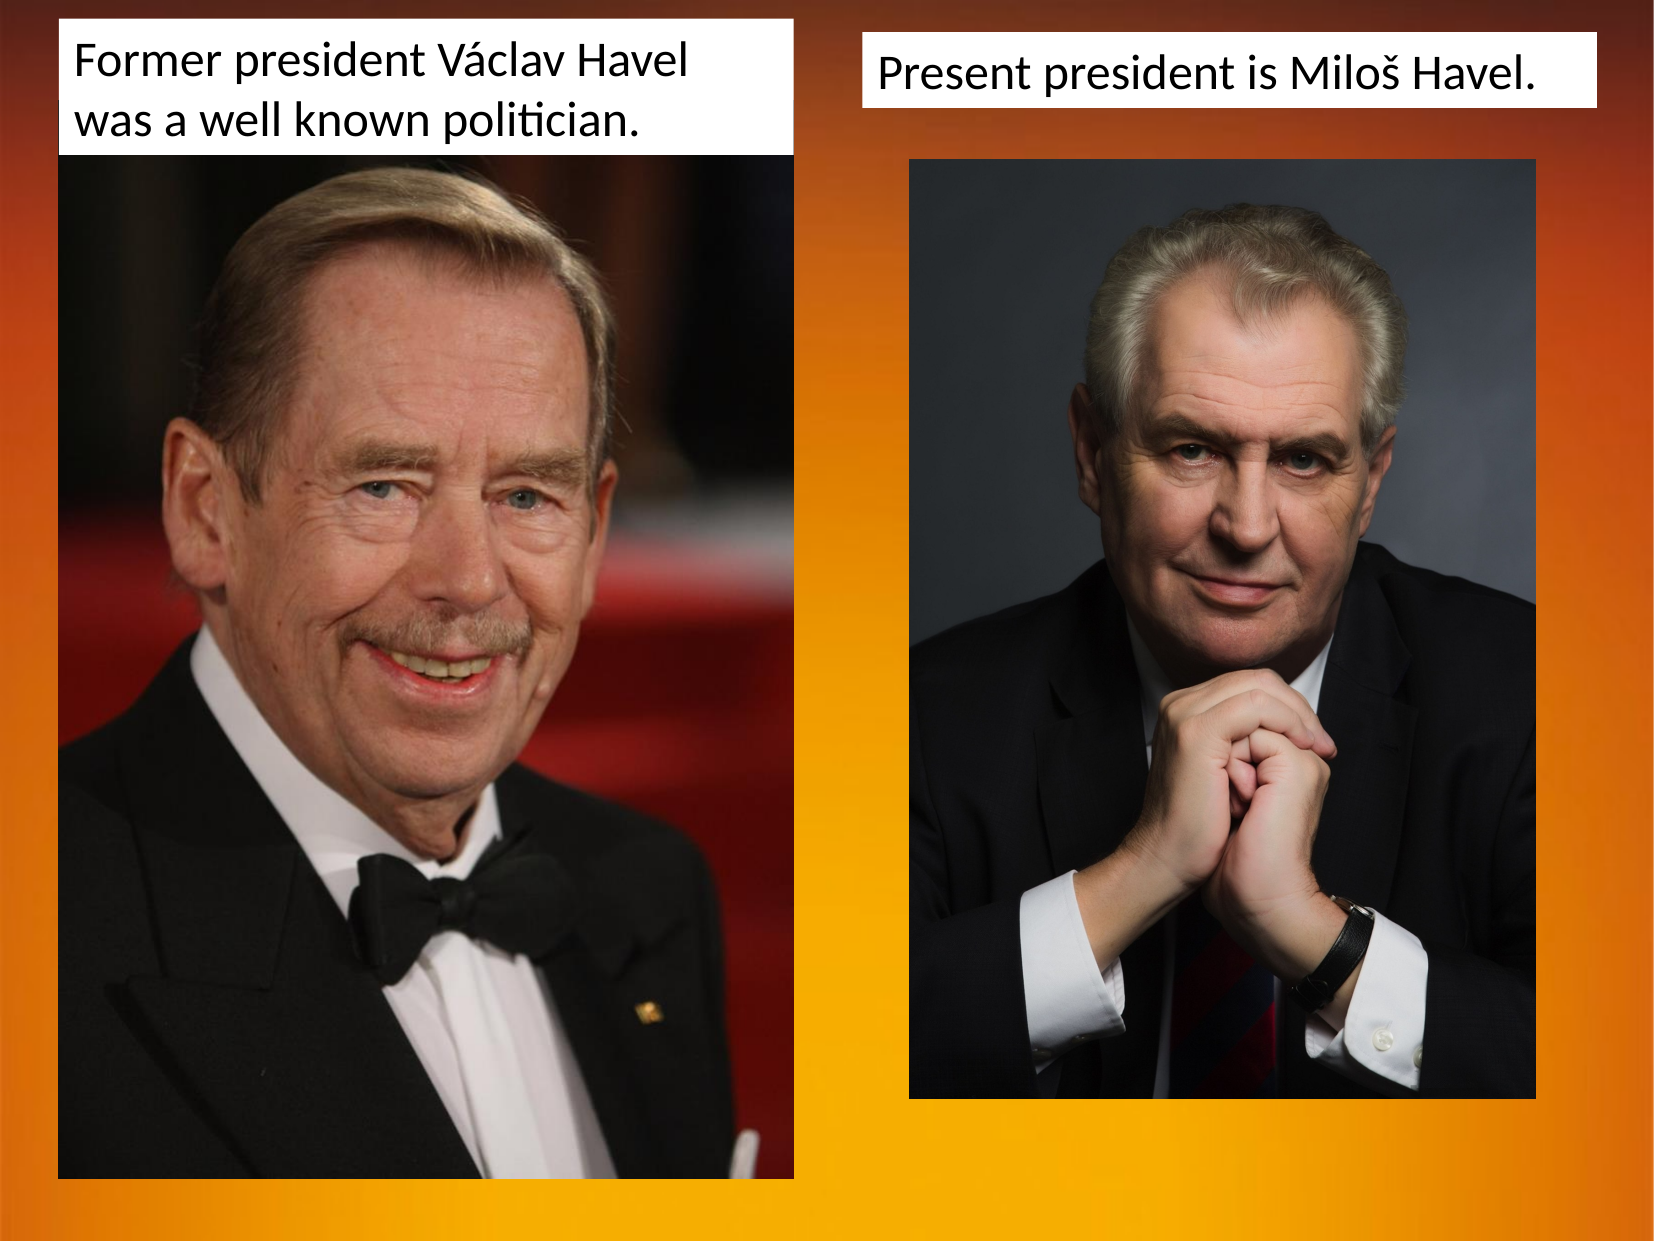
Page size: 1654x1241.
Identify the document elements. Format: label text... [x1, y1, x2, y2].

text_box Former president Václav Havel was a well known politician. [58, 18, 794, 155]
picture [0, 0, 1654, 1241]
text_box Present president is Miloš Havel. [862, 32, 1597, 108]
